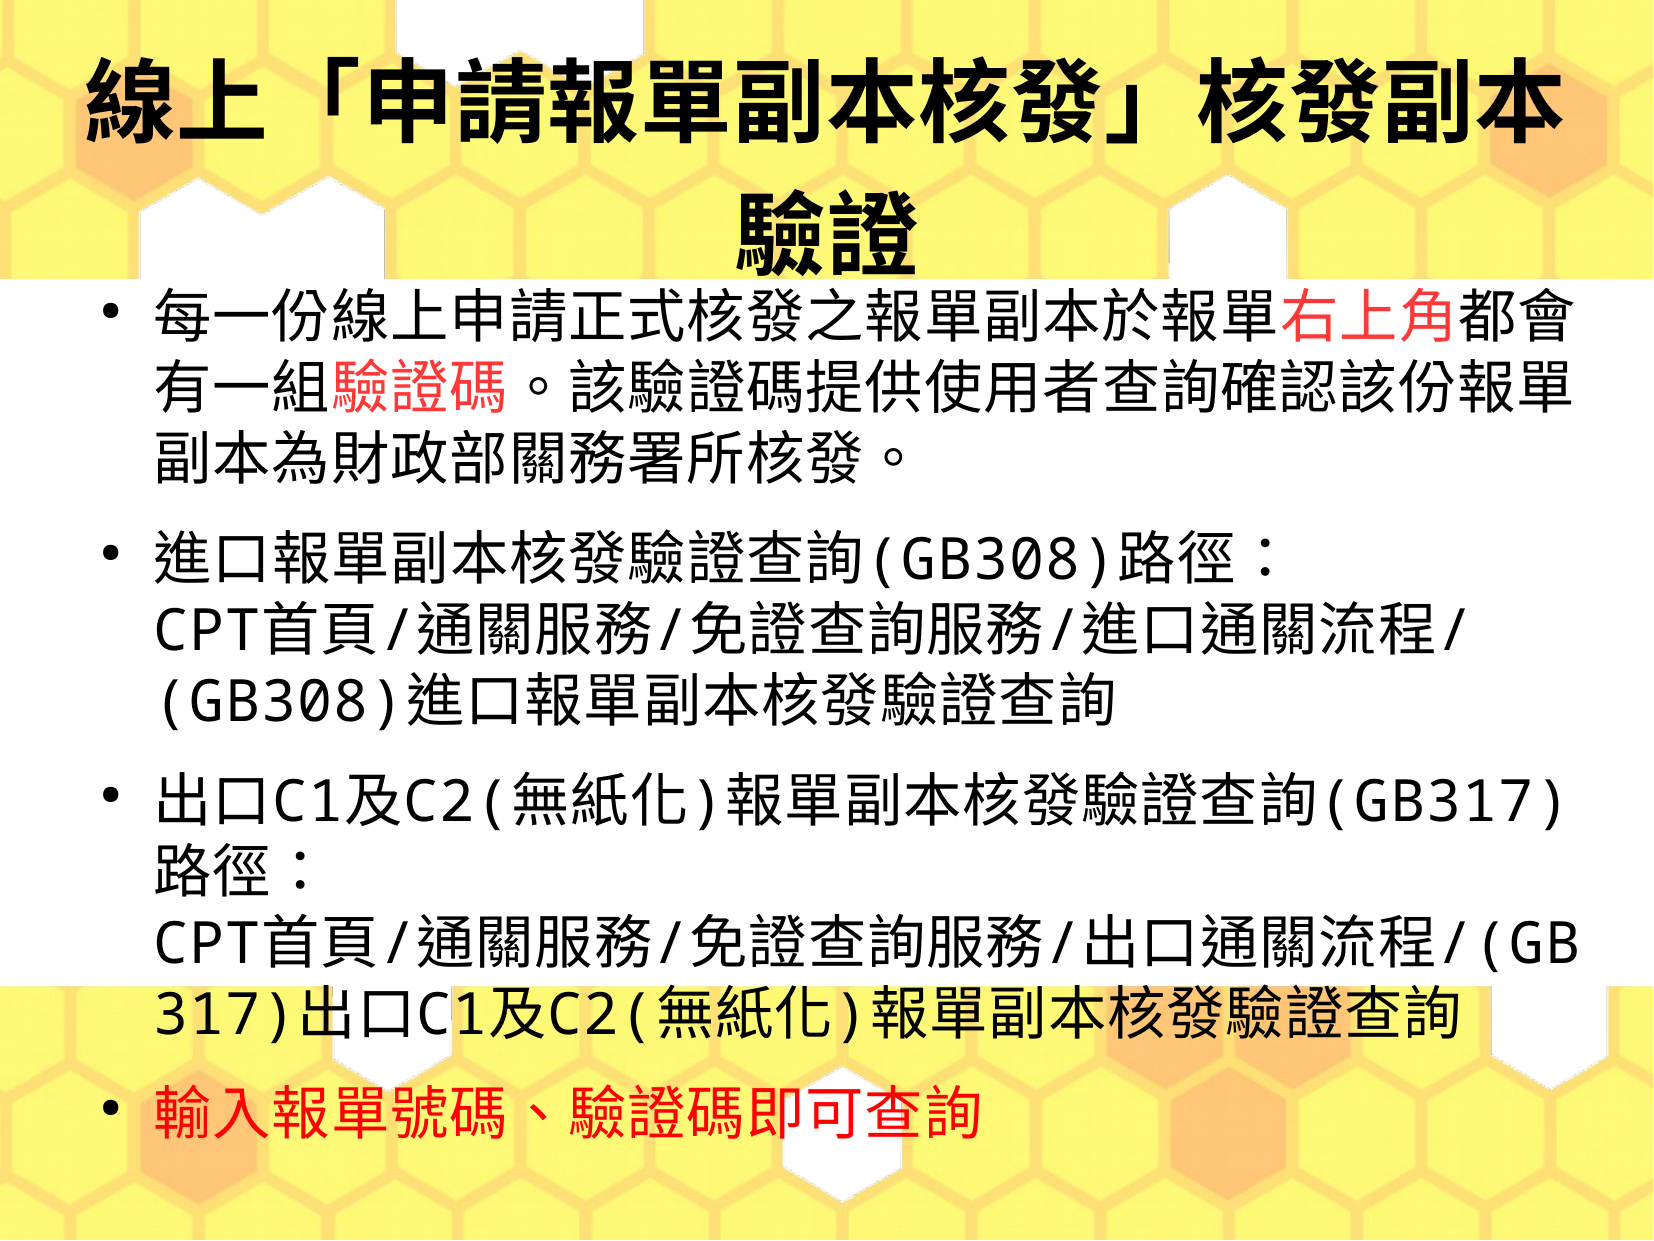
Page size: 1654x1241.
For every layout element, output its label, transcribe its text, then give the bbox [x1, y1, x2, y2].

title 線上「申請報單副本核發」核發副本驗證 [82, 29, 1571, 283]
picture [0, 0, 1654, 279]
list 每一份線上申請正式核發之報單副本於報單右上角都會有一組驗證碼。該驗證碼提供使用者查詢確認該份報單副本為財政部關務署所核發。 進口報單副本核發驗證查詢(GB308)路徑： CPT首頁/通關服務/免證查詢服務/進口通關流程/(GB308)進口報單副本核發驗證查詢 出口C1及C2(無紙化)報單副本核發驗證查詢(GB317) 路徑： CPT首頁/通關服務/免證查詢服務/出口通關流程/(GB317)出口C1及C2(無紙化)報單副本核發驗證查詢 輸入報單號碼、驗證碼即可查詢 [82, 283, 1595, 1182]
picture [0, 986, 1654, 1240]
